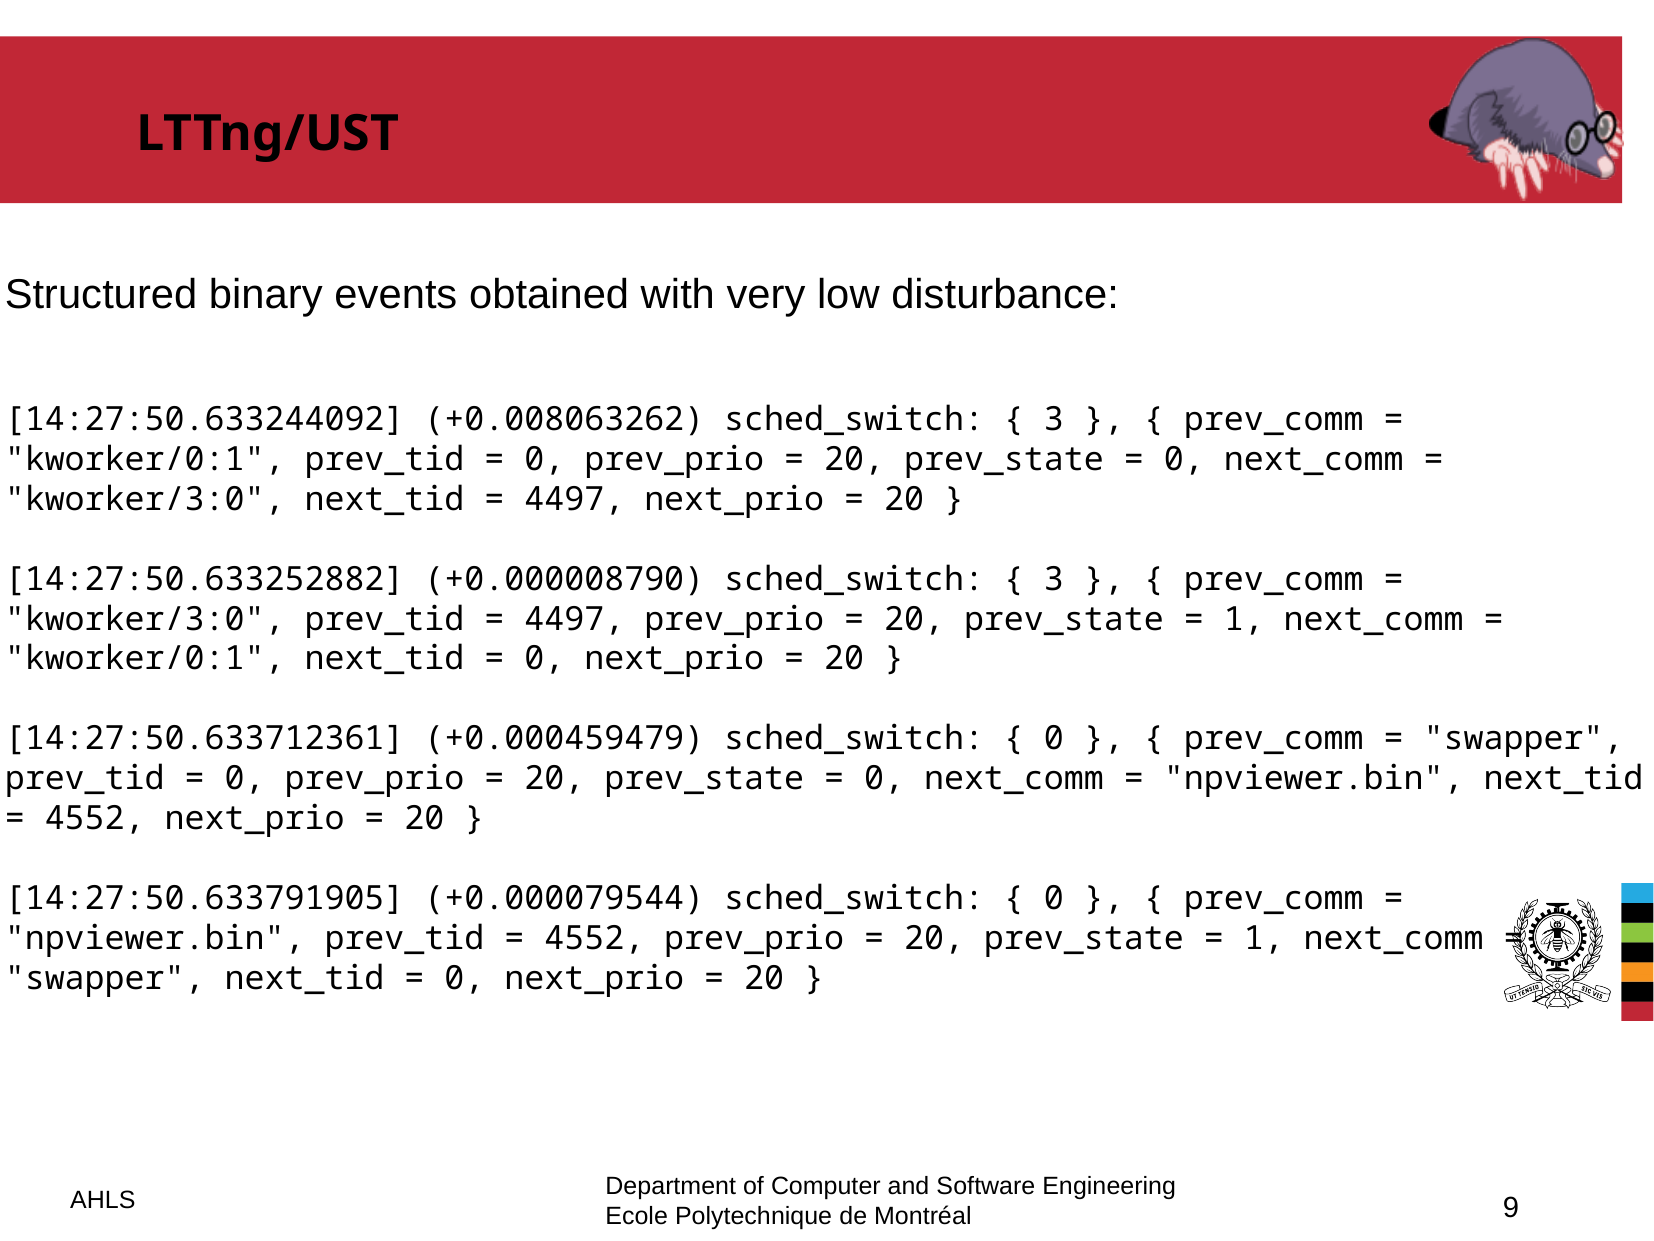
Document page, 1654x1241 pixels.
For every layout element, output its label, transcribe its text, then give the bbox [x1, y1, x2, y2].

text_box Structured binary events obtained with very low disturbance: [14:27:50.633244092] (+0.008063262) sched_switch: { 3 }, { prev_comm = "kworker/0:1", prev_tid = 0, prev_prio = 20, prev_state = 0, next_comm = "kworker/3:0", next_tid = 4497, next_prio = 20 } [14:27:50.633252882] (+0.000008790) sched_switch: { 3 }, { prev_comm = "kworker/3:0", prev_tid = 4497, prev_prio = 20, prev_state = 1, next_comm = "kworker/0:1", next_tid = 0, next_prio = 20 } [14:27:50.633712361] (+0.000459479) sched_switch: { 0 }, { prev_comm = "swapper", prev_tid = 0, prev_prio = 20, prev_state = 0, next_comm = "npviewer.bin", next_tid = 4552, next_prio = 20 } [14:27:50.633791905] (+0.000079544) sched_switch: { 0 }, { prev_comm = "npviewer.bin", prev_tid = 4552, prev_prio = 20, prev_state = 1, next_comm = "swapper", next_tid = 0, next_prio = 20 } [0, 259, 1654, 1087]
title LTTng/UST [103, 62, 1429, 168]
picture [1429, 38, 1624, 201]
